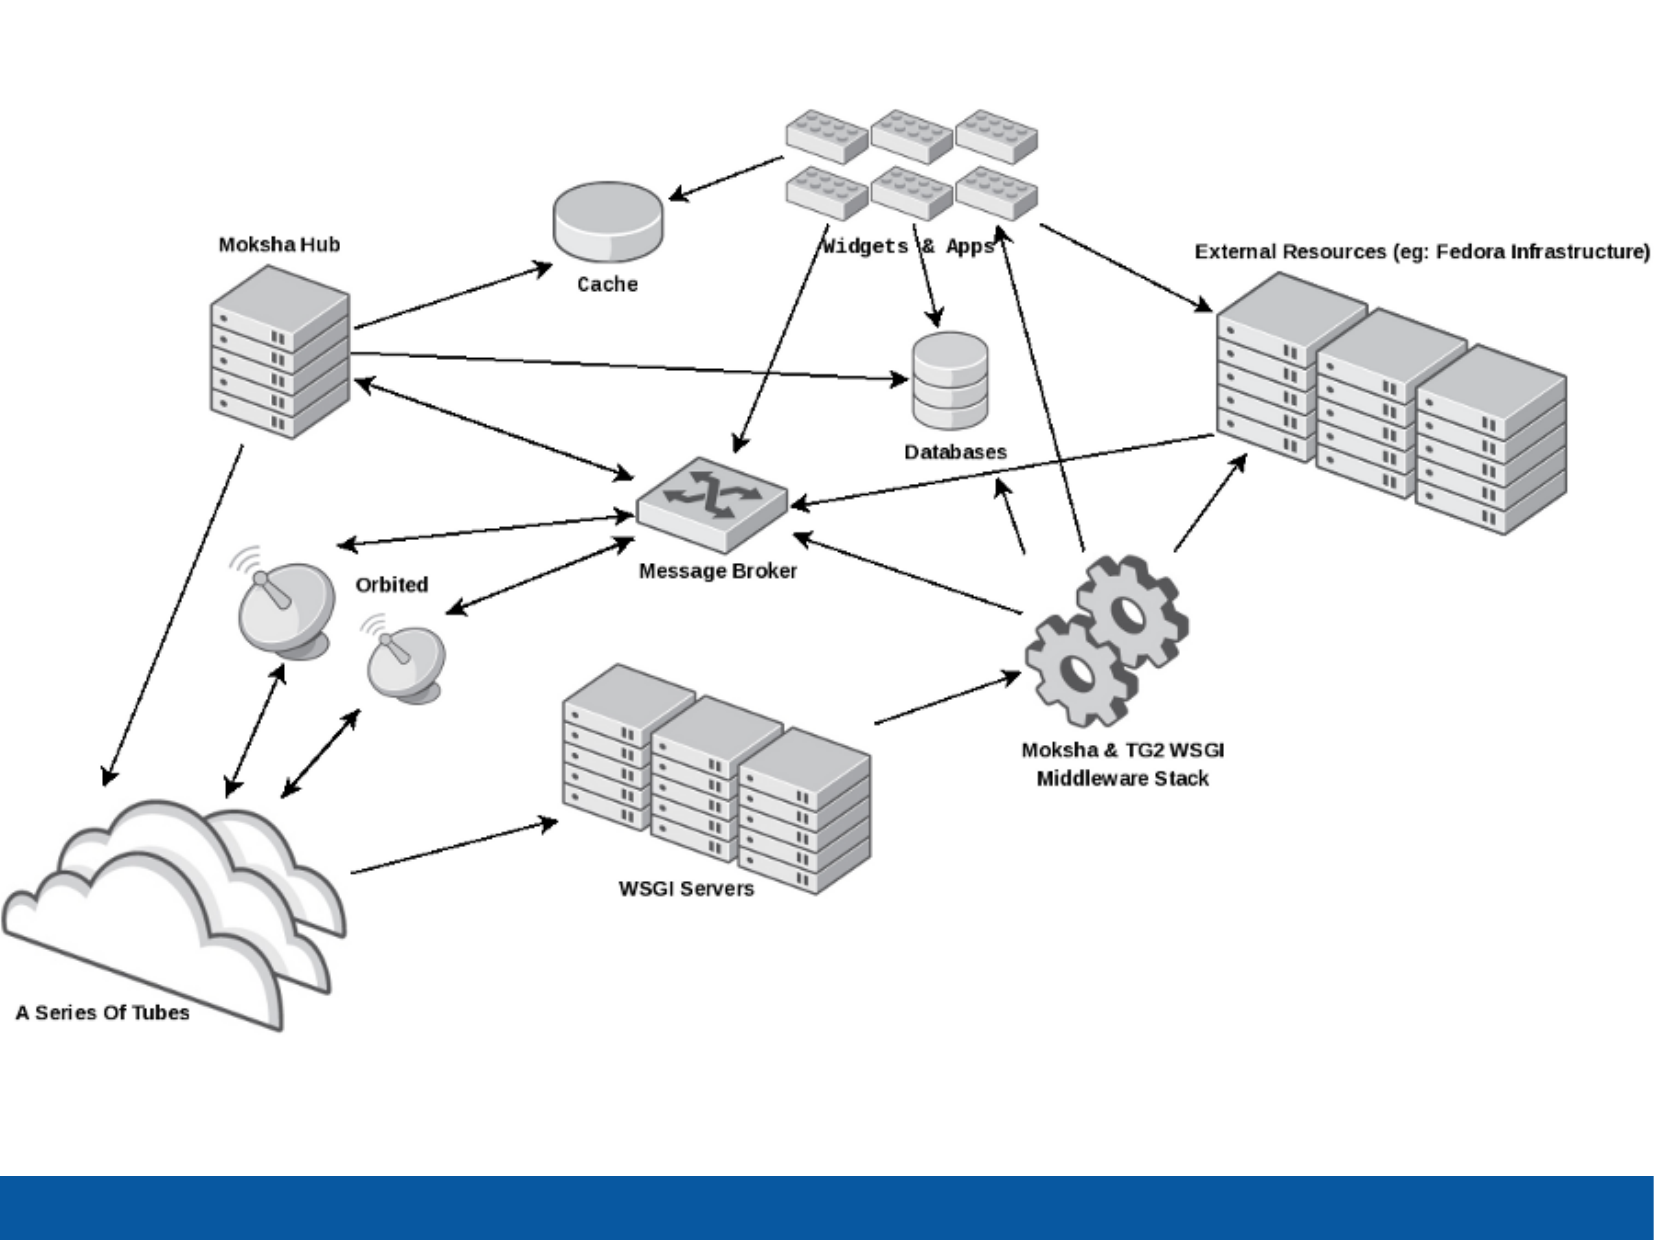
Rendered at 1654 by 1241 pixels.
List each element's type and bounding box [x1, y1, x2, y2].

picture [0, 108, 1654, 1040]
picture [0, 1176, 1654, 1240]
